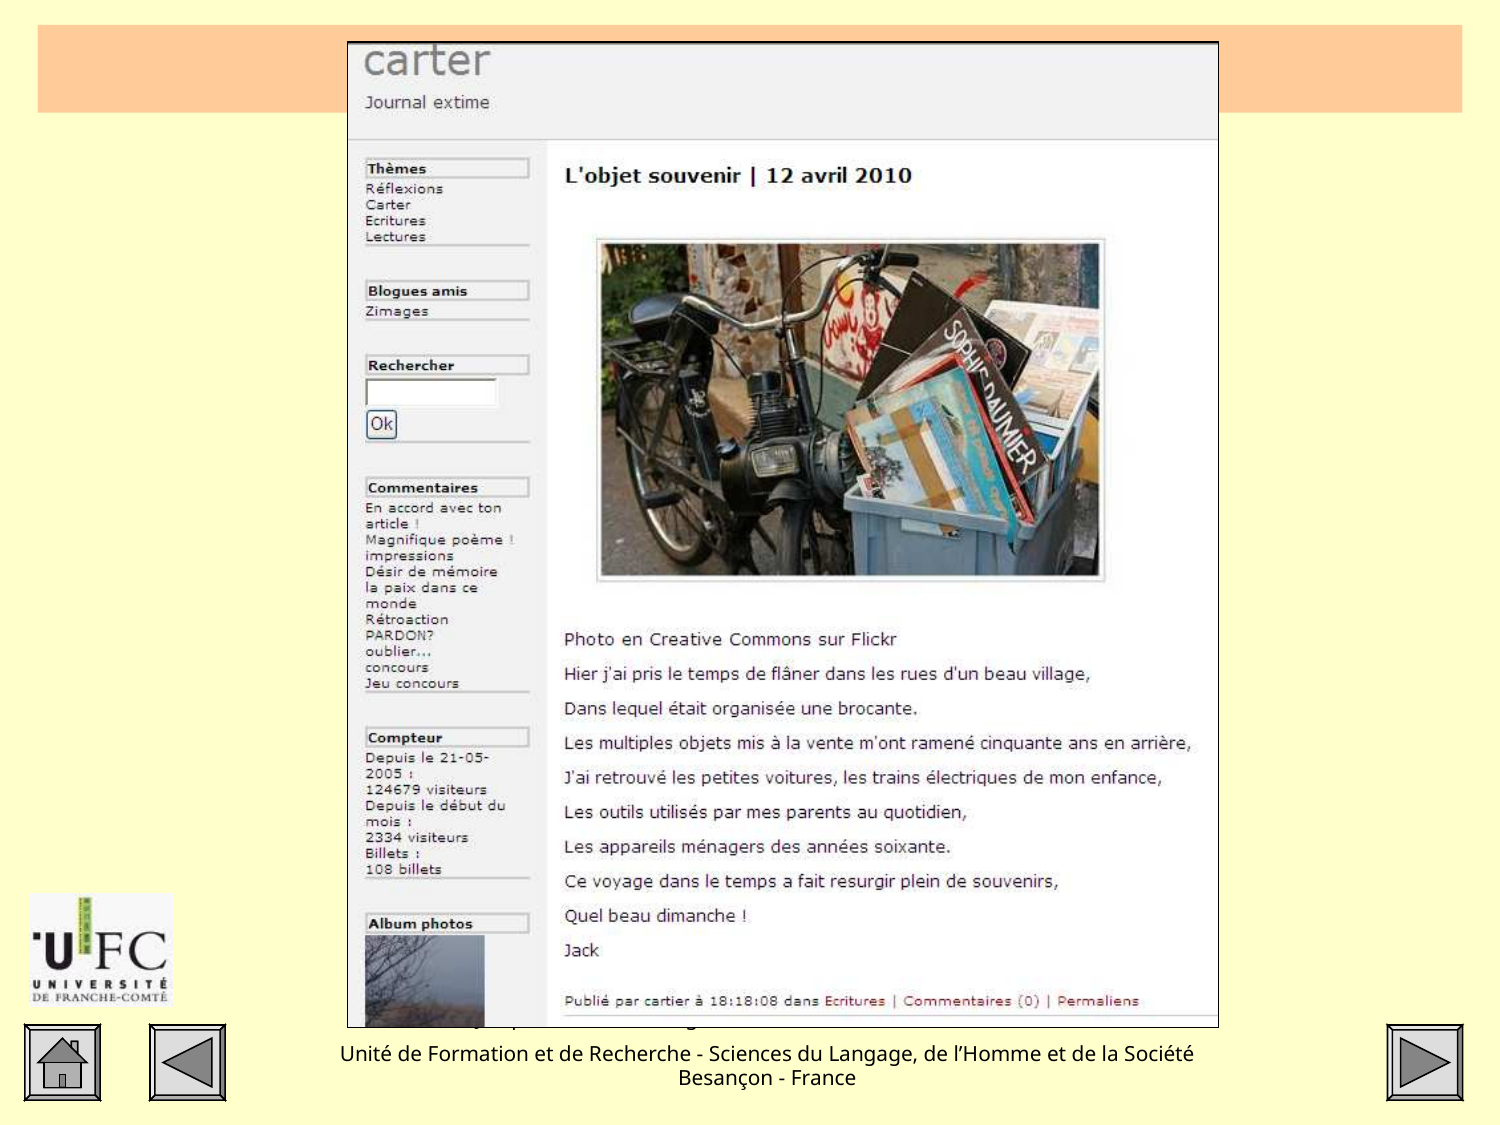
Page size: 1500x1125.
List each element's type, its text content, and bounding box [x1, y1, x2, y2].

title Qui suis-je ? [37, 24, 1463, 113]
picture [29, 893, 173, 1007]
picture [348, 42, 1218, 1027]
